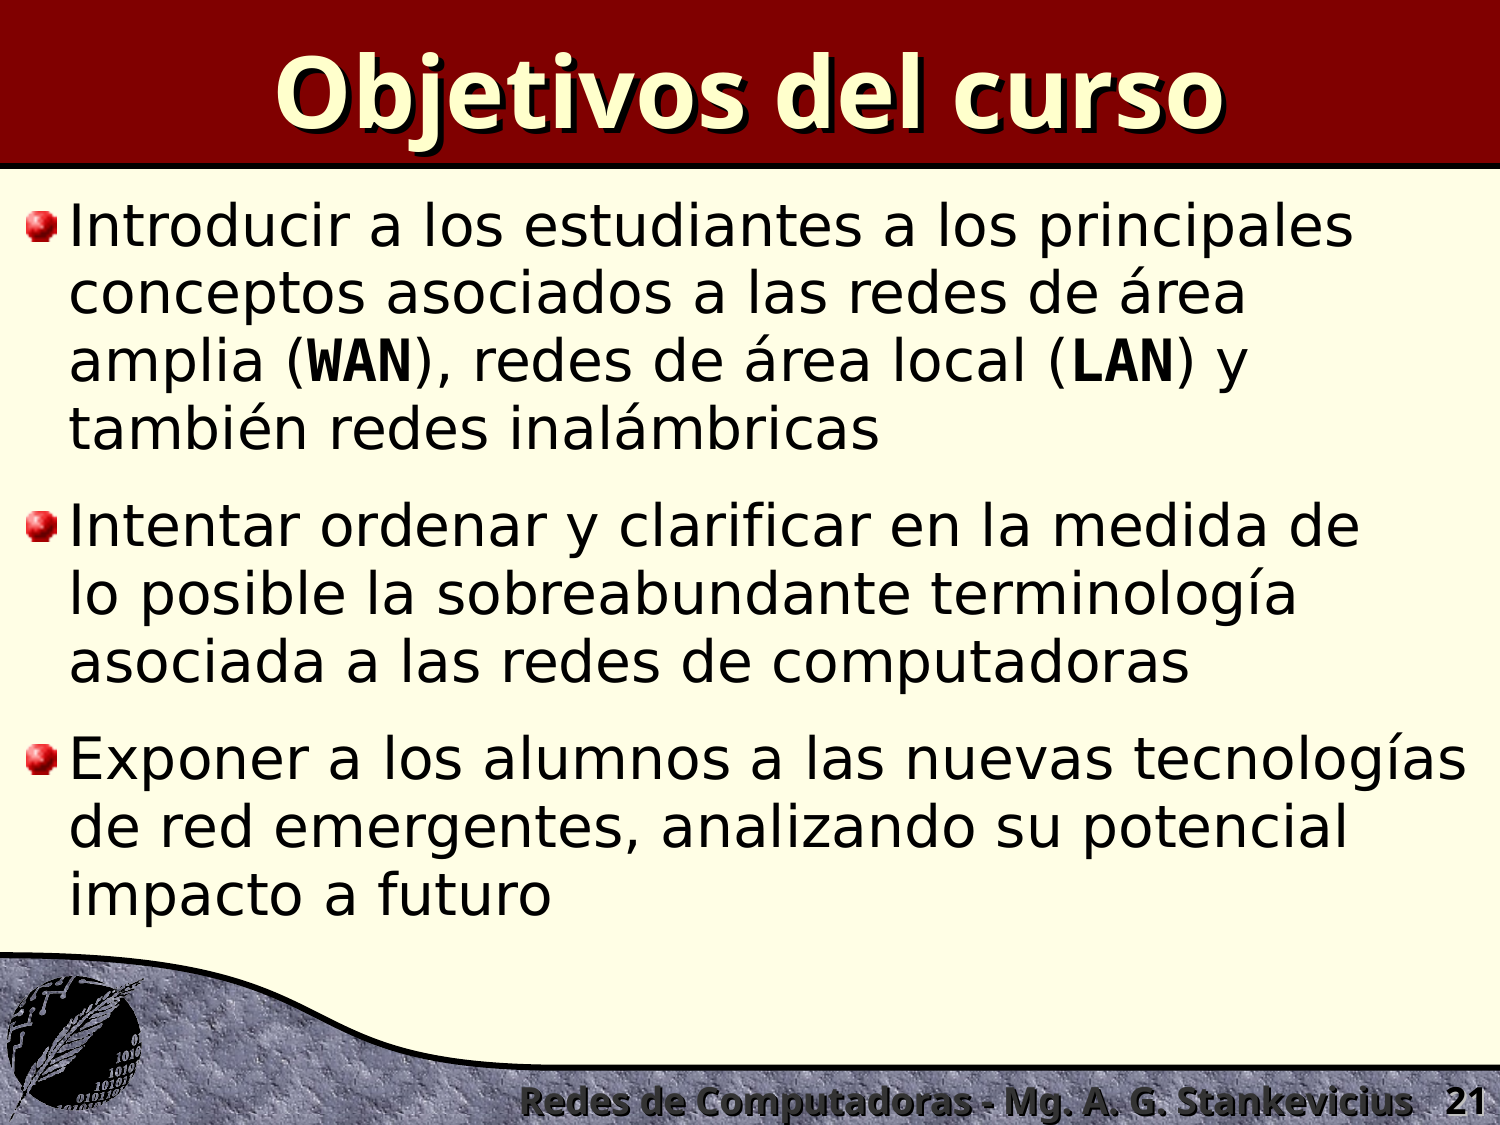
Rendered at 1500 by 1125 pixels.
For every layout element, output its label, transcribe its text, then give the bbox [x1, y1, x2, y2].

title Objetivos del curso [15, 5, 1485, 160]
list Introducir a los estudiantes a los principales conceptos asociados a las redes de área amplia (WAN), redes de área local (LAN) y también redes inalámbricas Intentar ordenar y clarificar en la medida de lo posible la sobreabundante terminología asociada a las redes de computadoras Exponer a los alumnos a las nuevas tecnologías de red emergentes, analizando su potencial impacto a futuro [11, 192, 1486, 935]
picture [790, 1100, 795, 1110]
picture [1047, 1100, 1054, 1110]
picture [0, 959, 1500, 1125]
